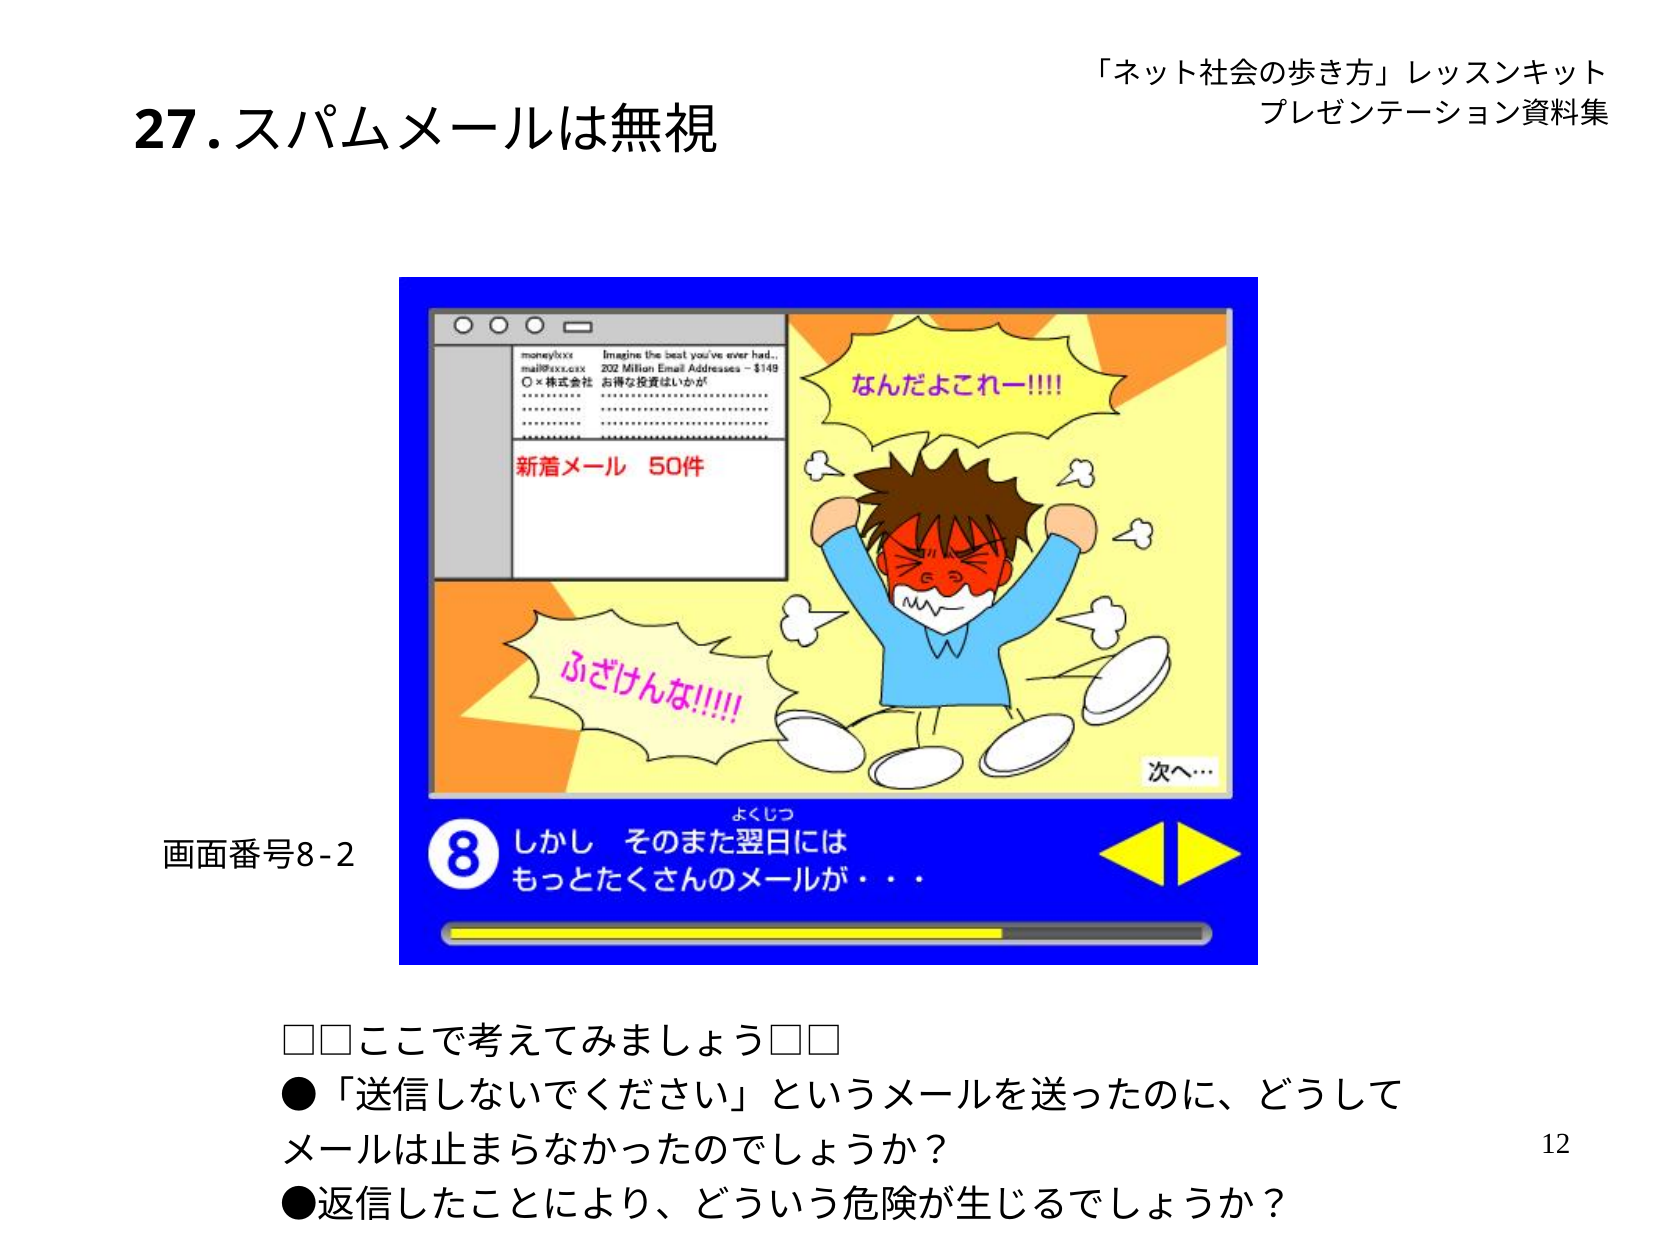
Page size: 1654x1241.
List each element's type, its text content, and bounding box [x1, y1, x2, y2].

text_box 27.スパムメールは無視 [118, 88, 1241, 169]
picture [399, 277, 1258, 965]
text_box 「ネット社会の歩き方」レッスンキット プレゼンテーション資料集 [1062, 44, 1625, 139]
text_box □□ここで考えてみましょう□□ ●「送信しないでください」というメールを送ったのに、どうしてメールは止まらなかったのでしょうか？ ●返信したことにより、どういう危険が生じるでしょうか？ [265, 1003, 1447, 1236]
text_box 画面番号8-2 [147, 826, 384, 882]
